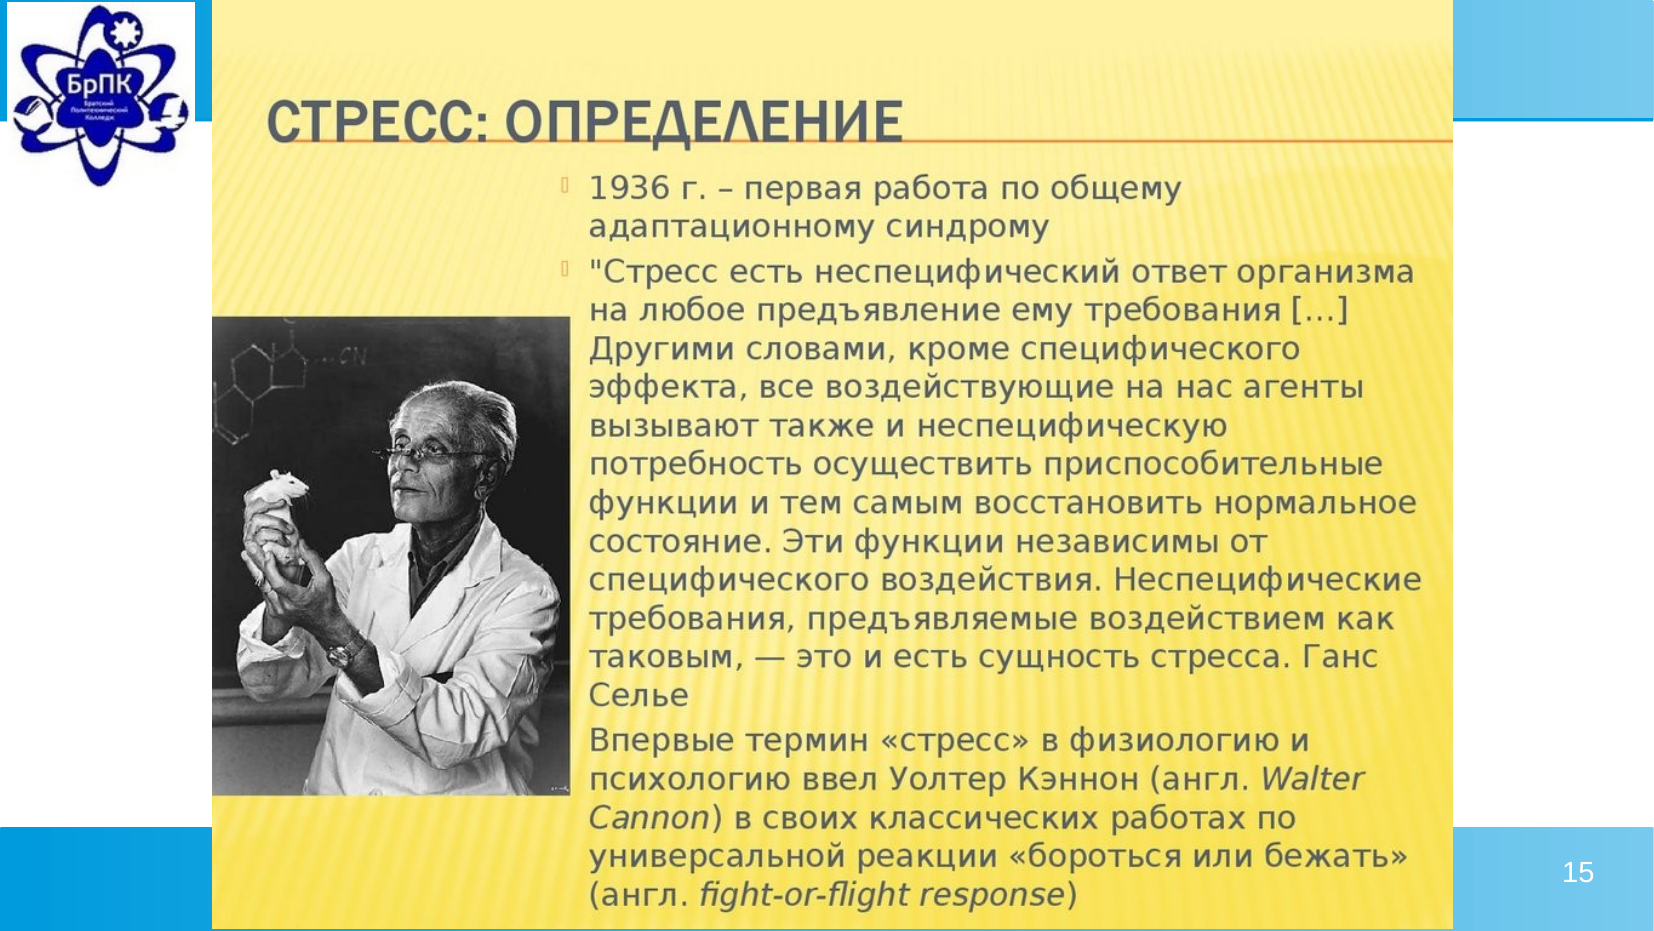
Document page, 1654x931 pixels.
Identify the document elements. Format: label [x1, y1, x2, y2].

picture [212, 0, 1453, 929]
picture [7, 3, 195, 190]
